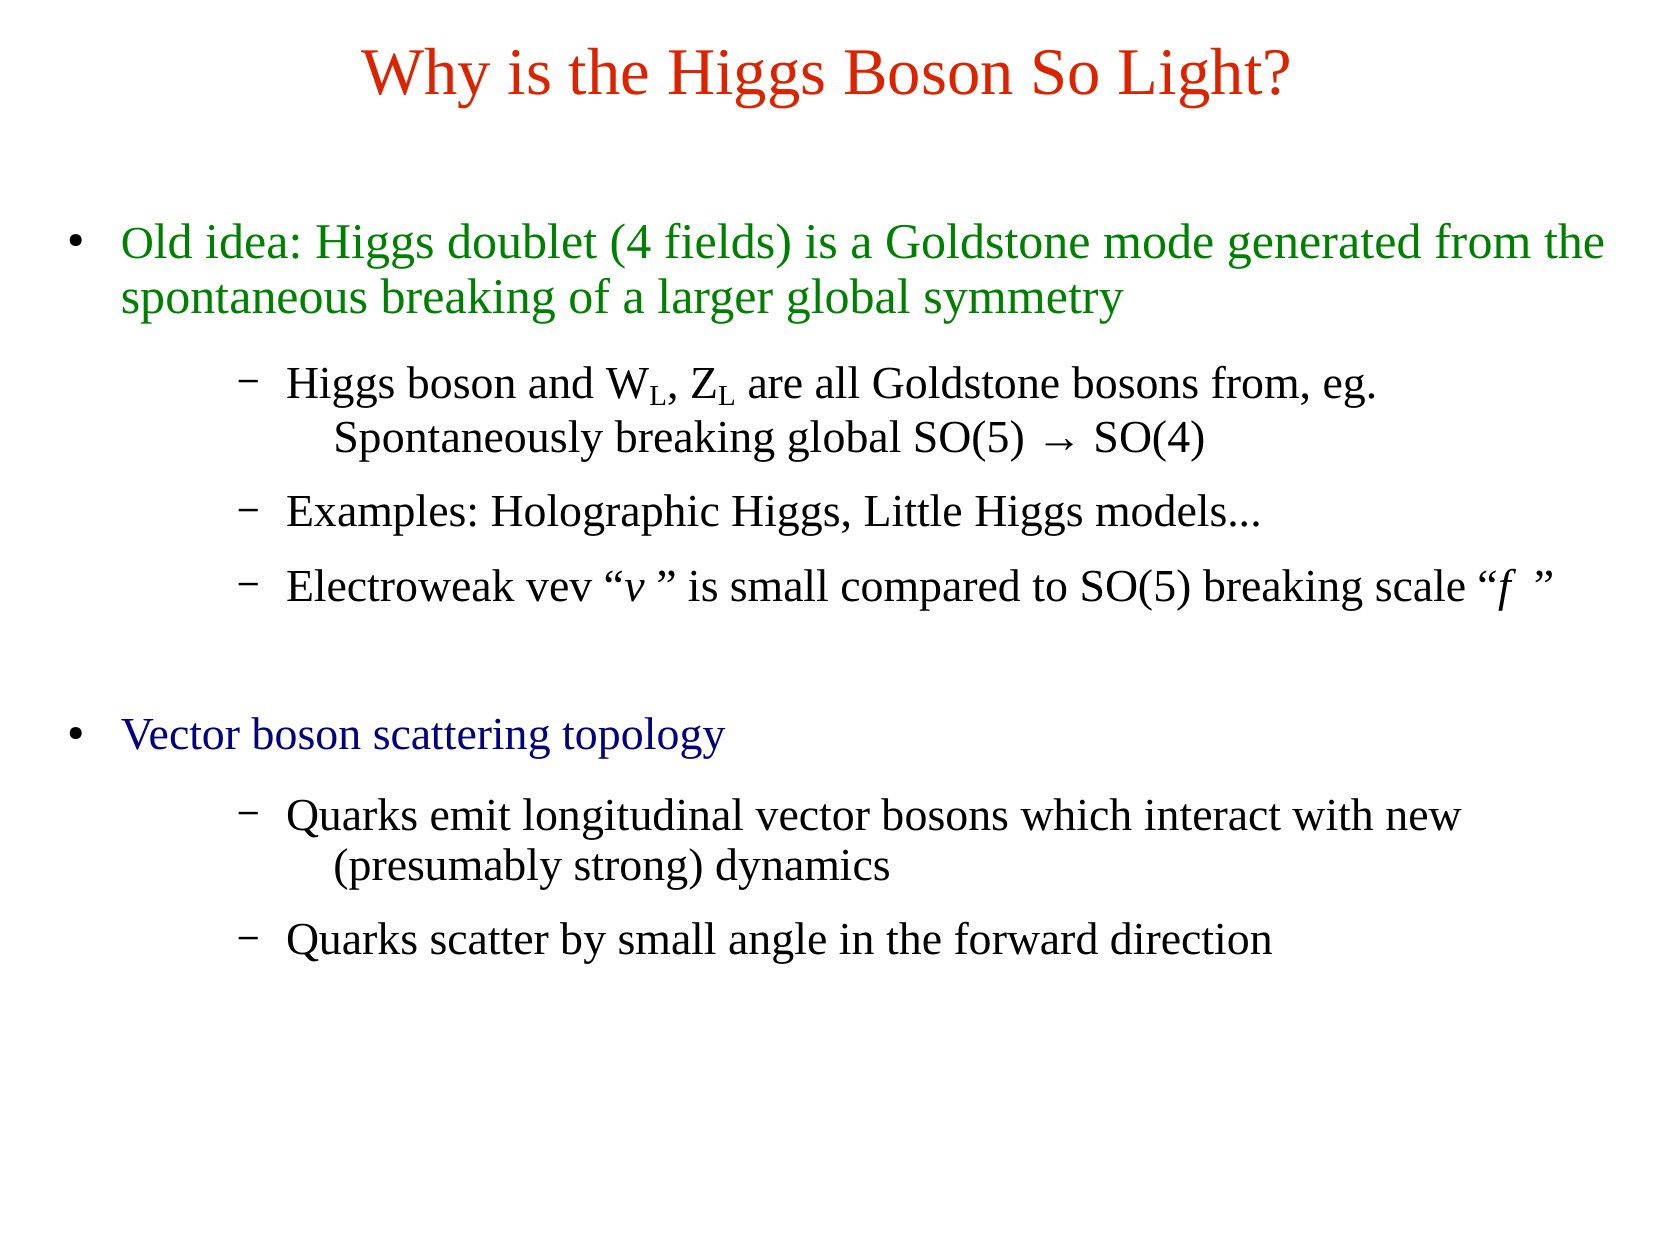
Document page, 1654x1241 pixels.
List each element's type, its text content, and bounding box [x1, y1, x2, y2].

list Old idea: Higgs doublet (4 fields) is a Goldstone mode generated from the spontaneous breaking of a larger global symmetry Higgs boson and WL, ZL are all Goldstone bosons from, eg. Spontaneously breaking global SO(5) → SO(4) Examples: Holographic Higgs, Little Higgs models... Electroweak vev “v ” is small compared to SO(5) breaking scale “f ” Vector boson scattering topology Quarks emit longitudinal vector bosons which interact with new (presumably strong) dynamics Quarks scatter by small angle in the forward direction [49, 213, 1608, 611]
title Why is the Higgs Boson So Light? [121, 2, 1534, 142]
list [20, 611, 1654, 1186]
